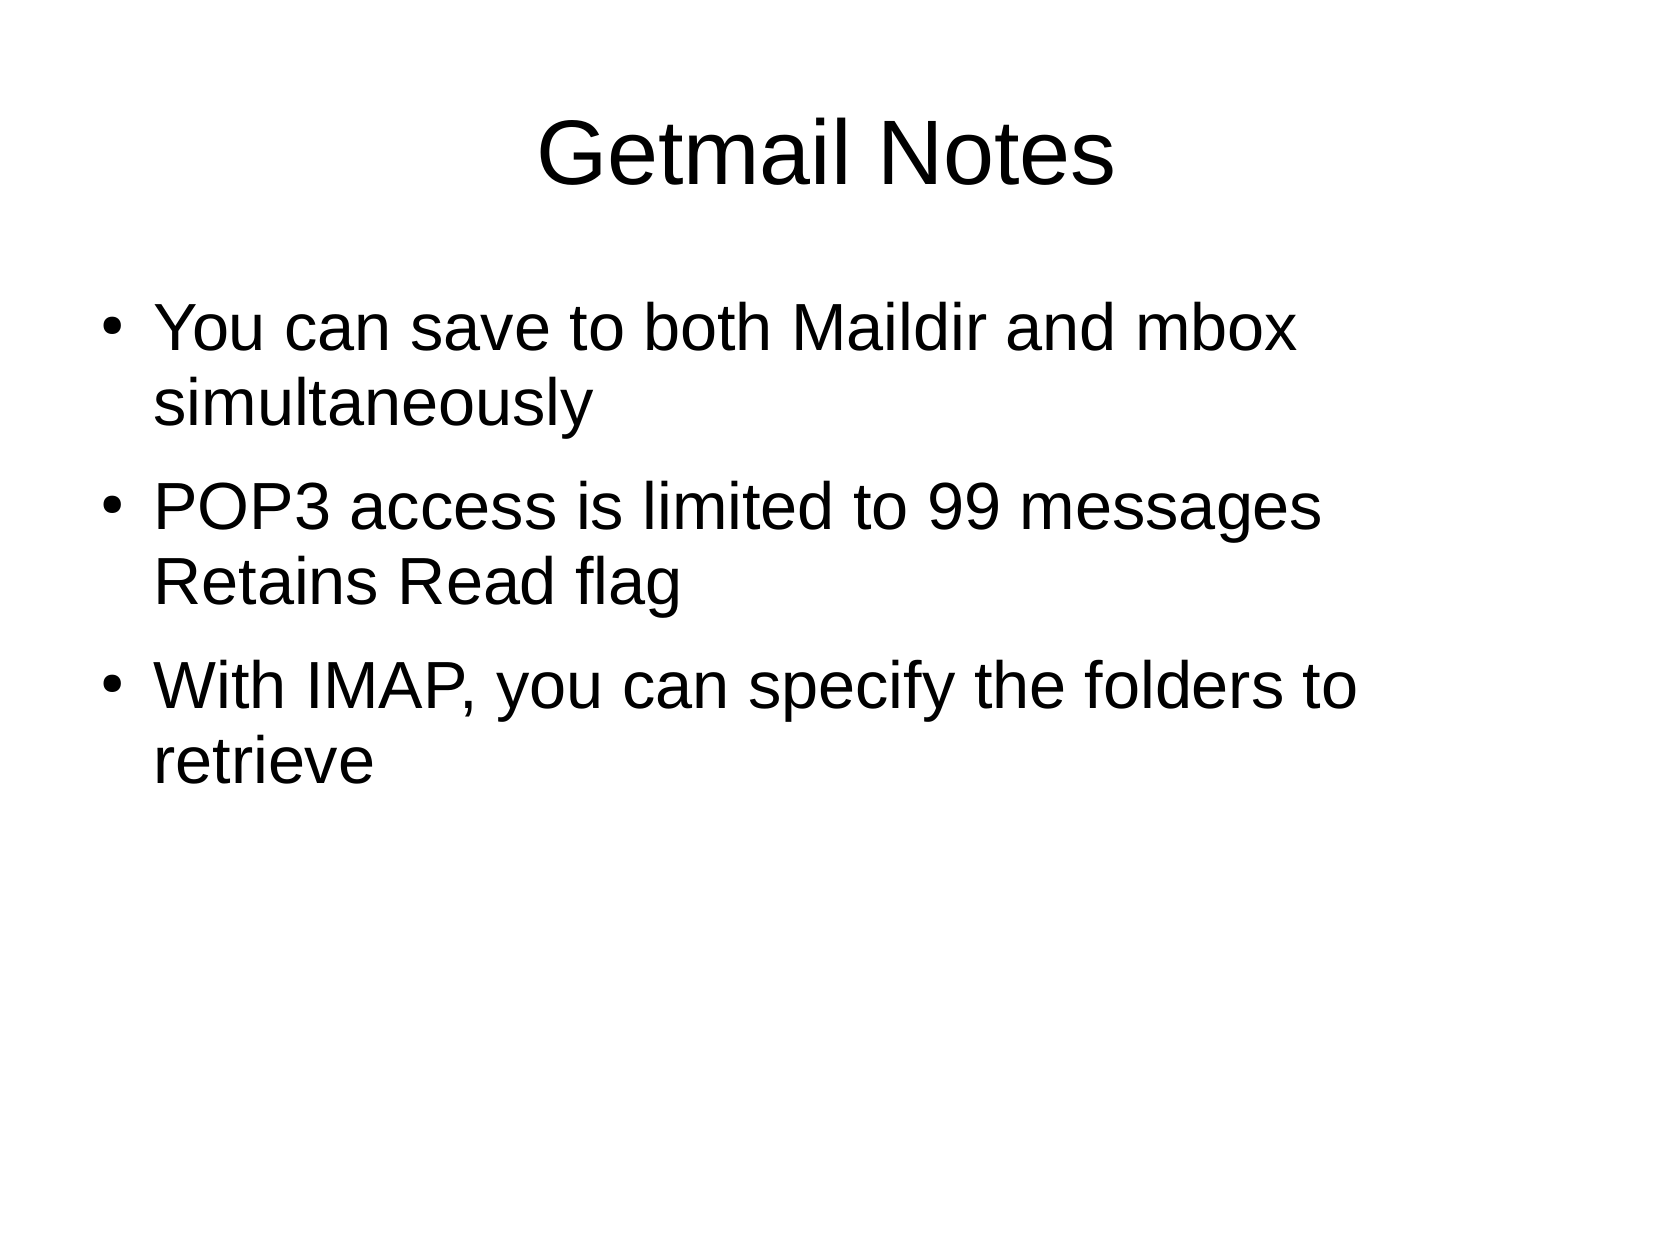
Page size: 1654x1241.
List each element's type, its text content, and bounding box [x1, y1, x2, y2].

list You can save to both Maildir and mbox simultaneously POP3 access is limited to 99 messages Retains Read flag With IMAP, you can specify the folders to retrieve [82, 290, 1571, 1109]
title Getmail Notes [82, 49, 1571, 257]
